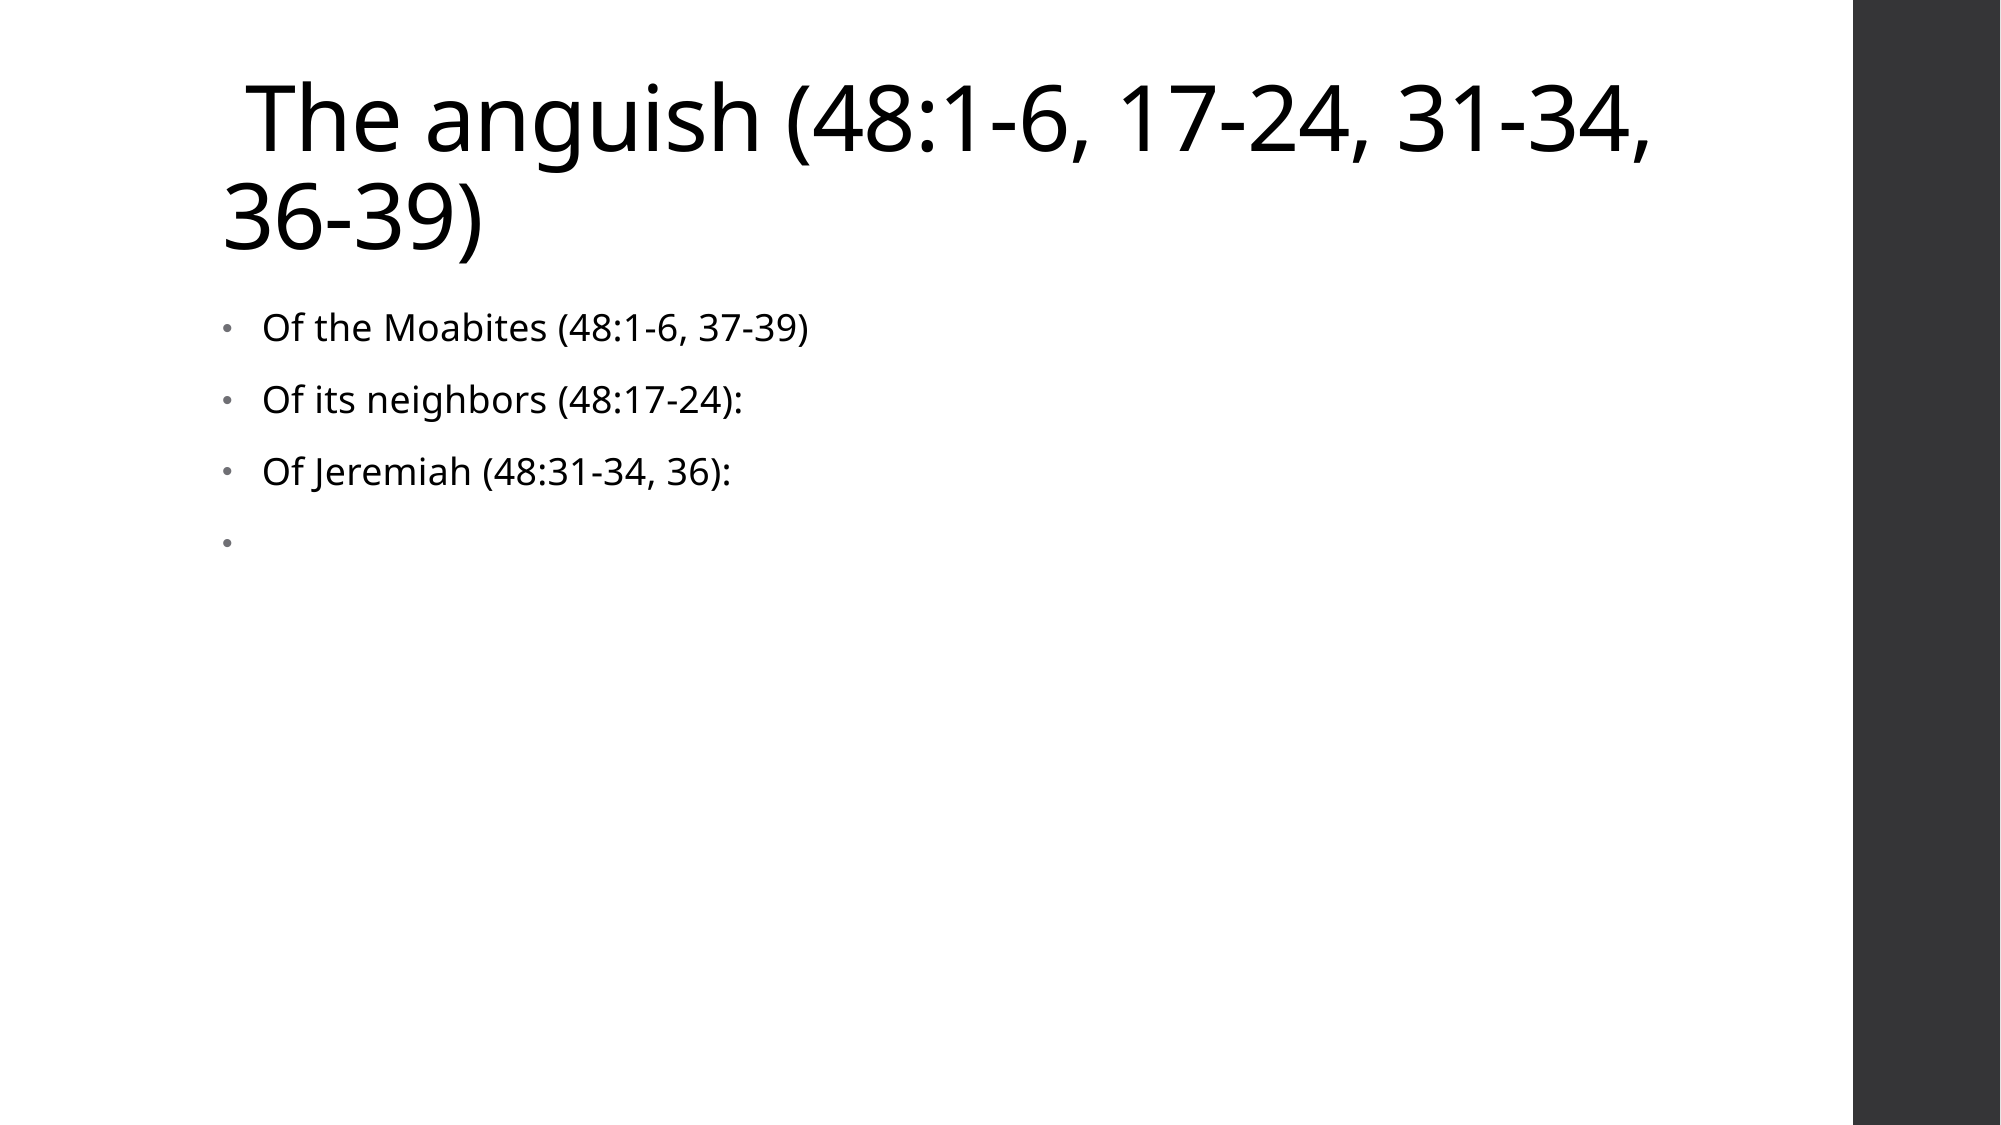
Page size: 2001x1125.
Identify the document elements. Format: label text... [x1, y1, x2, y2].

title The anguish (48:1-6, 17-24, 31-34, 36-39) [206, 60, 1797, 278]
list Of the Moabites (48:1-6, 37-39) Of its neighbors (48:17-24): Of Jeremiah (48:31-34, 36): [206, 299, 1617, 1014]
